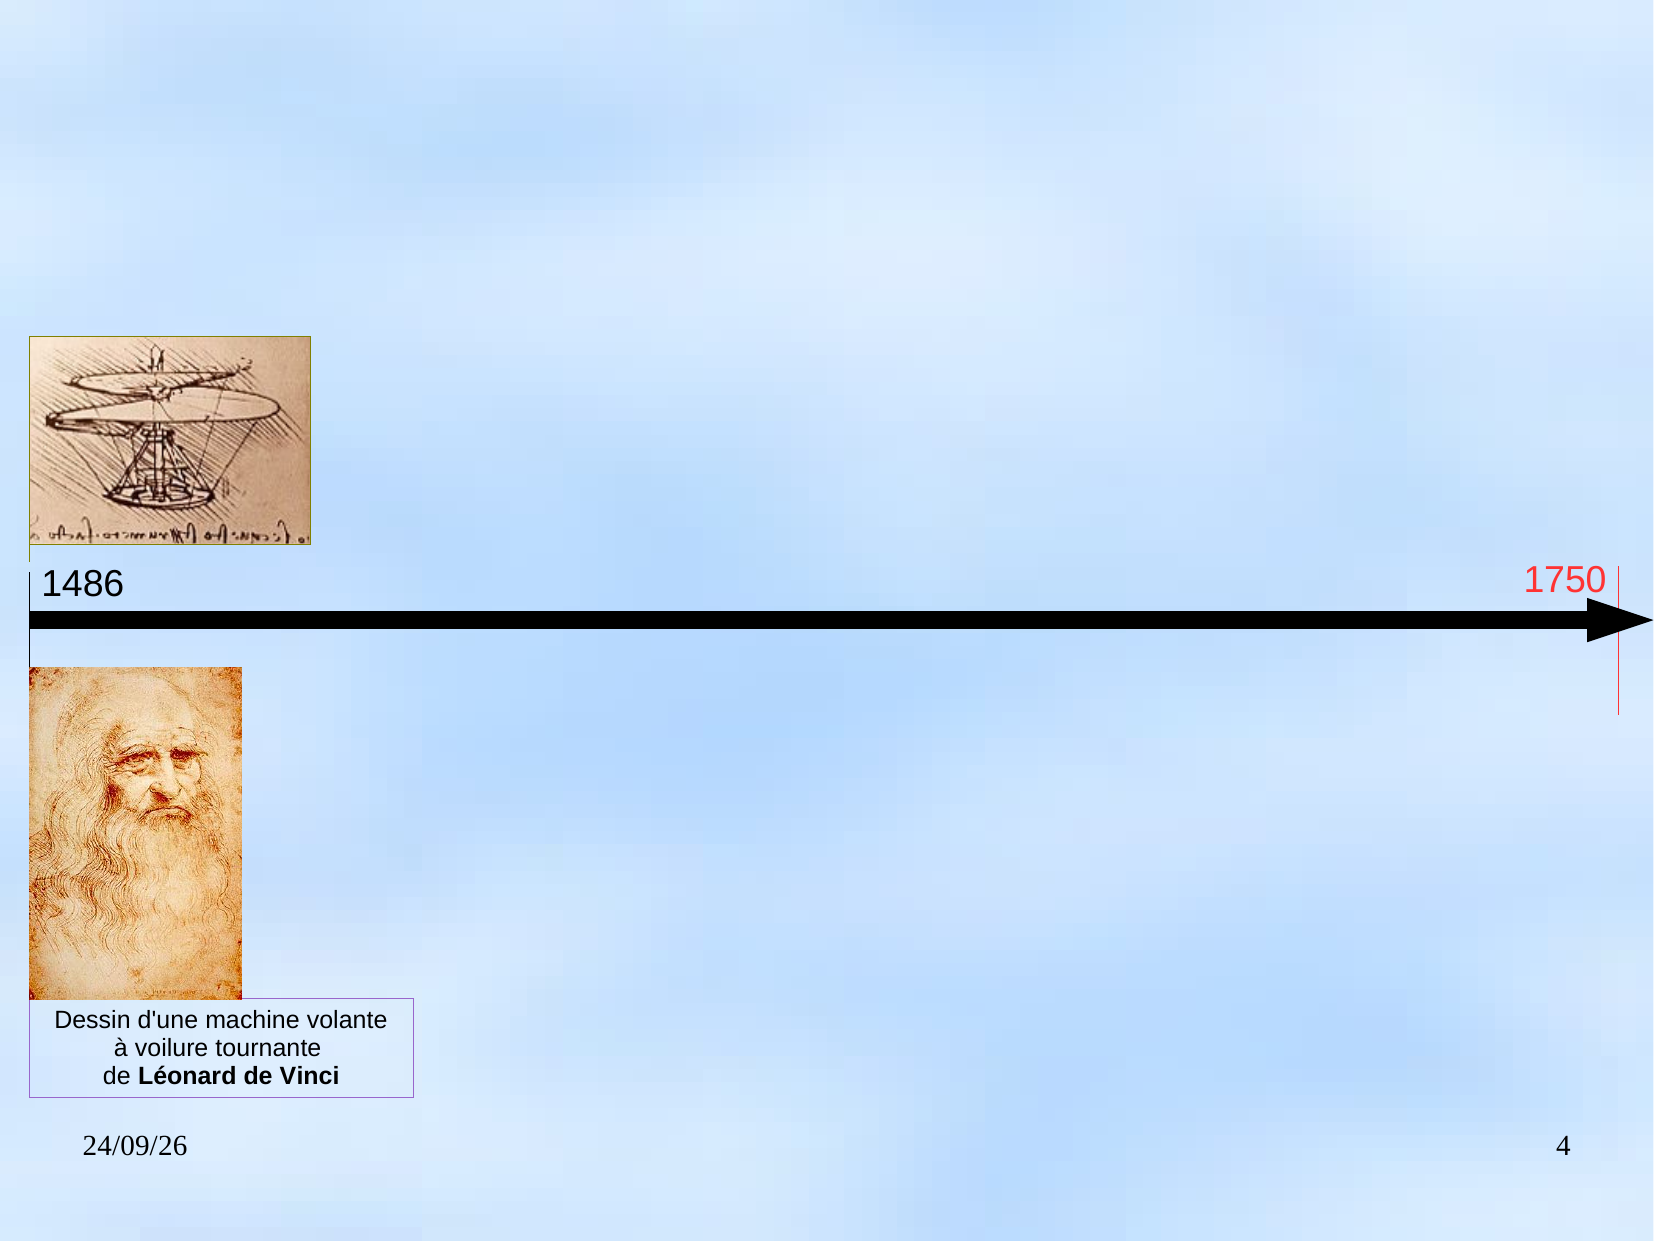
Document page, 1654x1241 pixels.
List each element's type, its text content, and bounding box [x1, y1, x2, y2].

text_box Dessin d'une machine volante à voilure tournante de Léonard de Vinci [29, 998, 414, 1098]
text_box 1486 [23, 555, 142, 613]
text_box 1750 [1505, 551, 1625, 609]
picture [0, 0, 1654, 1241]
